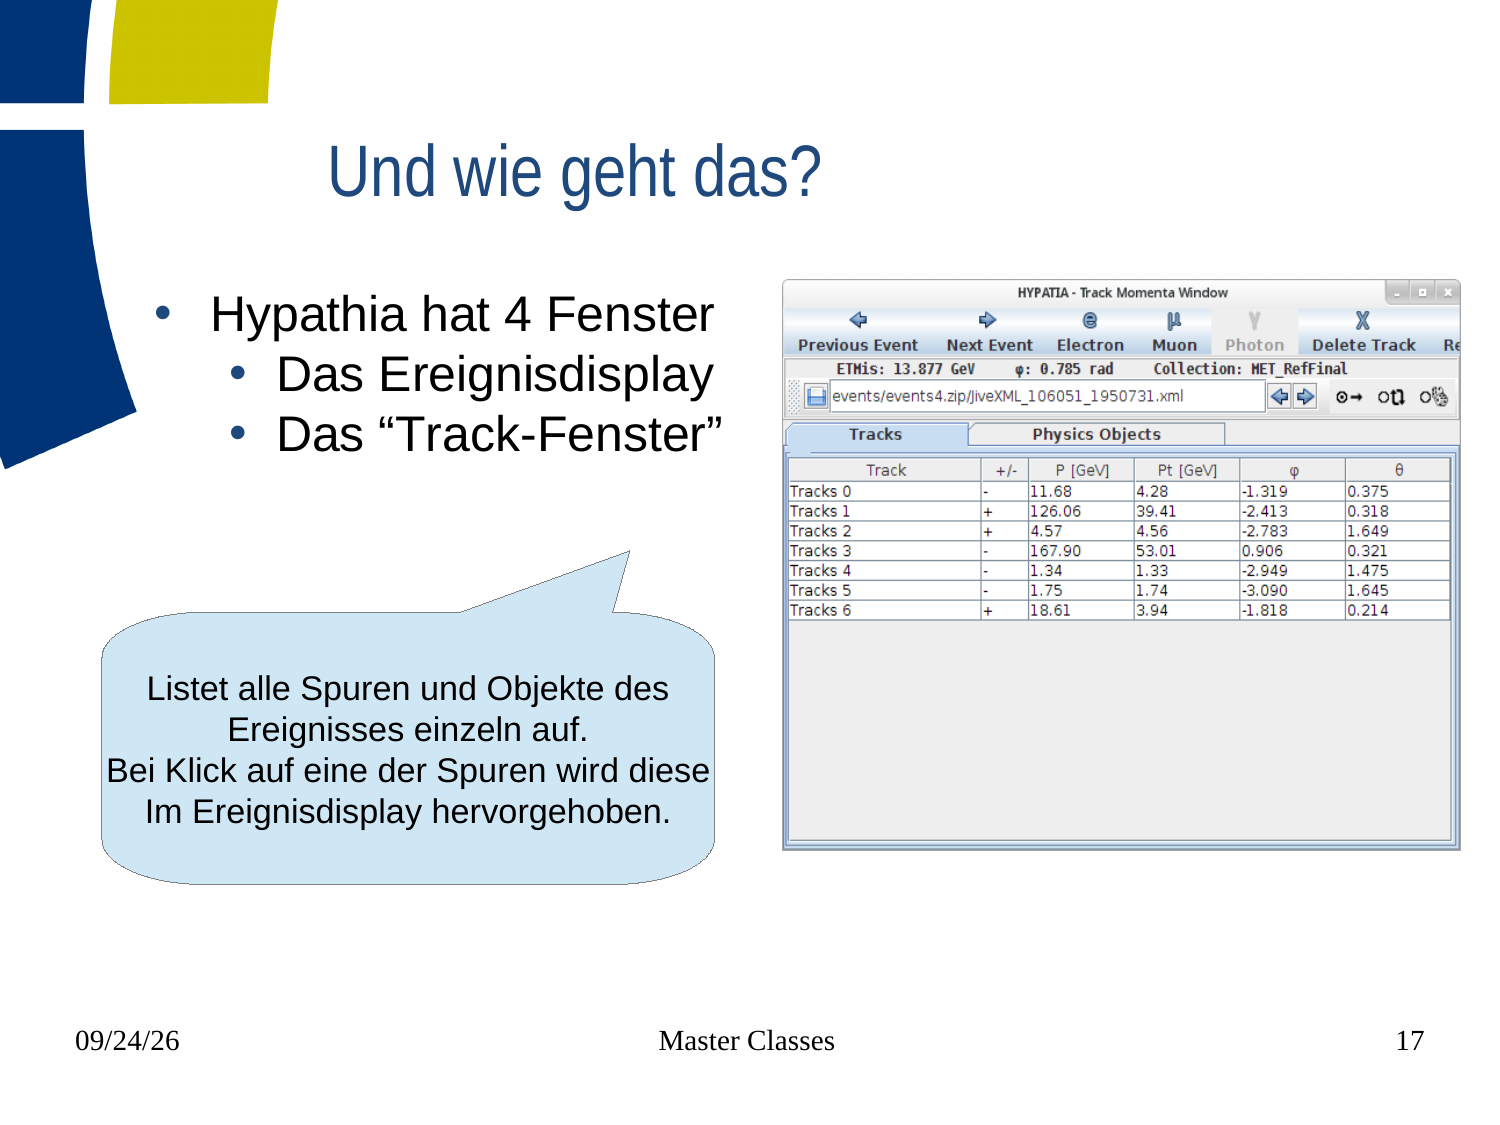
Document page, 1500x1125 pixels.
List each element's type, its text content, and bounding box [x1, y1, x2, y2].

text_box Hypathia hat 4 Fenster Das Ereignisdisplay Das “Track-Fenster” [139, 274, 1490, 928]
picture [0, 0, 1500, 1125]
title Und wie geht das? [312, 101, 1400, 233]
text_box Listet alle Spuren und Objekte des Ereignisses einzeln auf. Bei Klick auf eine der Spuren wird diese Im Ereignisdisplay hervorgehoben. [101, 550, 715, 885]
